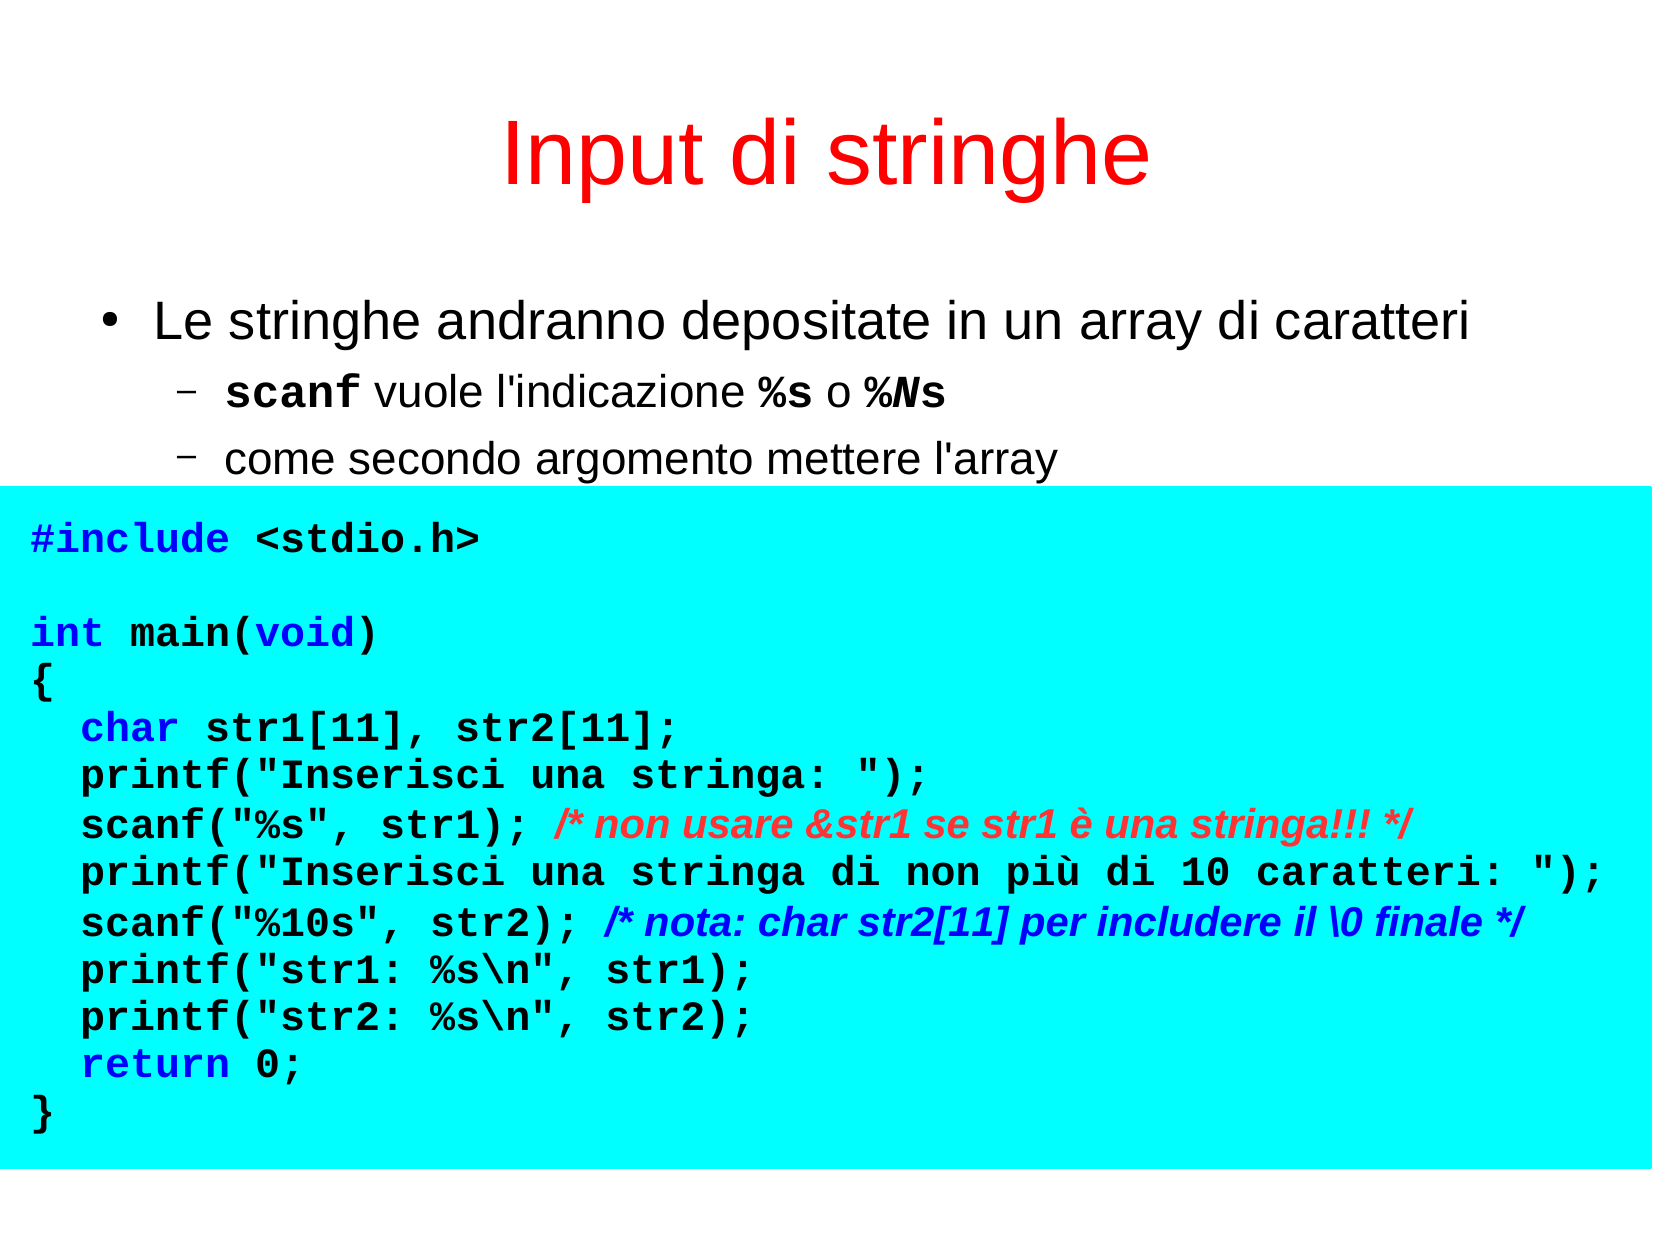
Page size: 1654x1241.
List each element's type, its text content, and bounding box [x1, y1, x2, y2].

text_box #include <stdio.h> int main(void) { char str1[11], str2[11]; printf("Inserisci una stringa: "); scanf("%s", str1); /* non usare &str1 se str1 è una stringa!!! */ printf("Inserisci una stringa di non più di 10 caratteri: "); scanf("%10s", str2); /* nota: char str2[11] per includere il \0 finale */ printf("str1: %s\n", str1); printf("str2: %s\n", str2); return 0; } [0, 487, 1651, 1168]
list Le stringhe andranno depositate in un array di caratteri scanf vuole l'indicazione %s o %Ns come secondo argomento mettere l'array [82, 290, 1571, 487]
title Input di stringhe [82, 49, 1571, 257]
